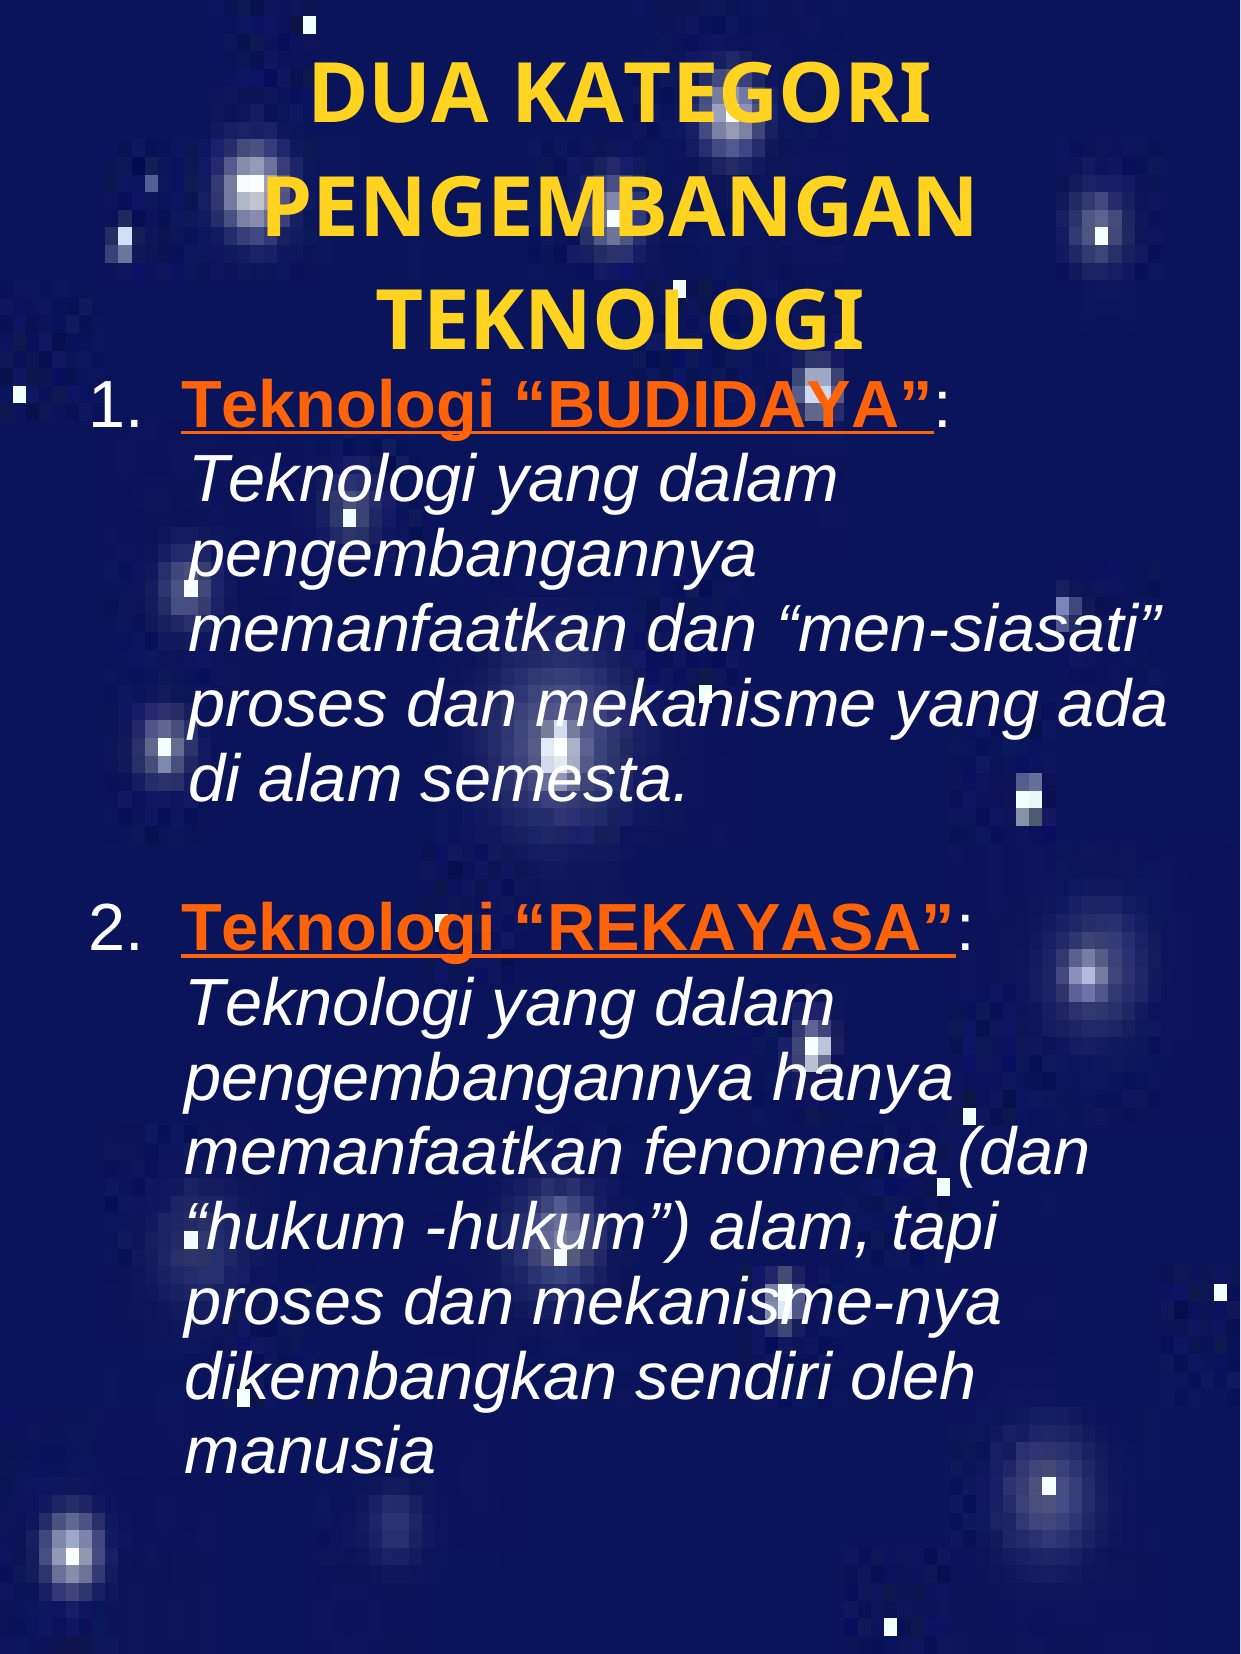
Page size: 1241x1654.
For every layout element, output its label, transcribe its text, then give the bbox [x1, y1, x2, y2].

subtitle 1. Teknologi “BUDIDAYA”: Teknologi yang dalam pengembangannya memanfaatkan dan “men-siasati” proses dan mekanisme yang ada di alam semesta. 2. Teknologi “REKAYASA”: Teknologi yang dalam pengembangannya hanya memanfaatkan fenomena (dan “hukum -hukum”) alam, tapi proses dan mekanisme-nya dikembangkan sendiri oleh manusia [88, 366, 1179, 1489]
picture [0, 0, 1241, 1654]
title DUA KATEGORI PENGEMBANGAN TEKNOLOGI [62, 0, 1179, 409]
